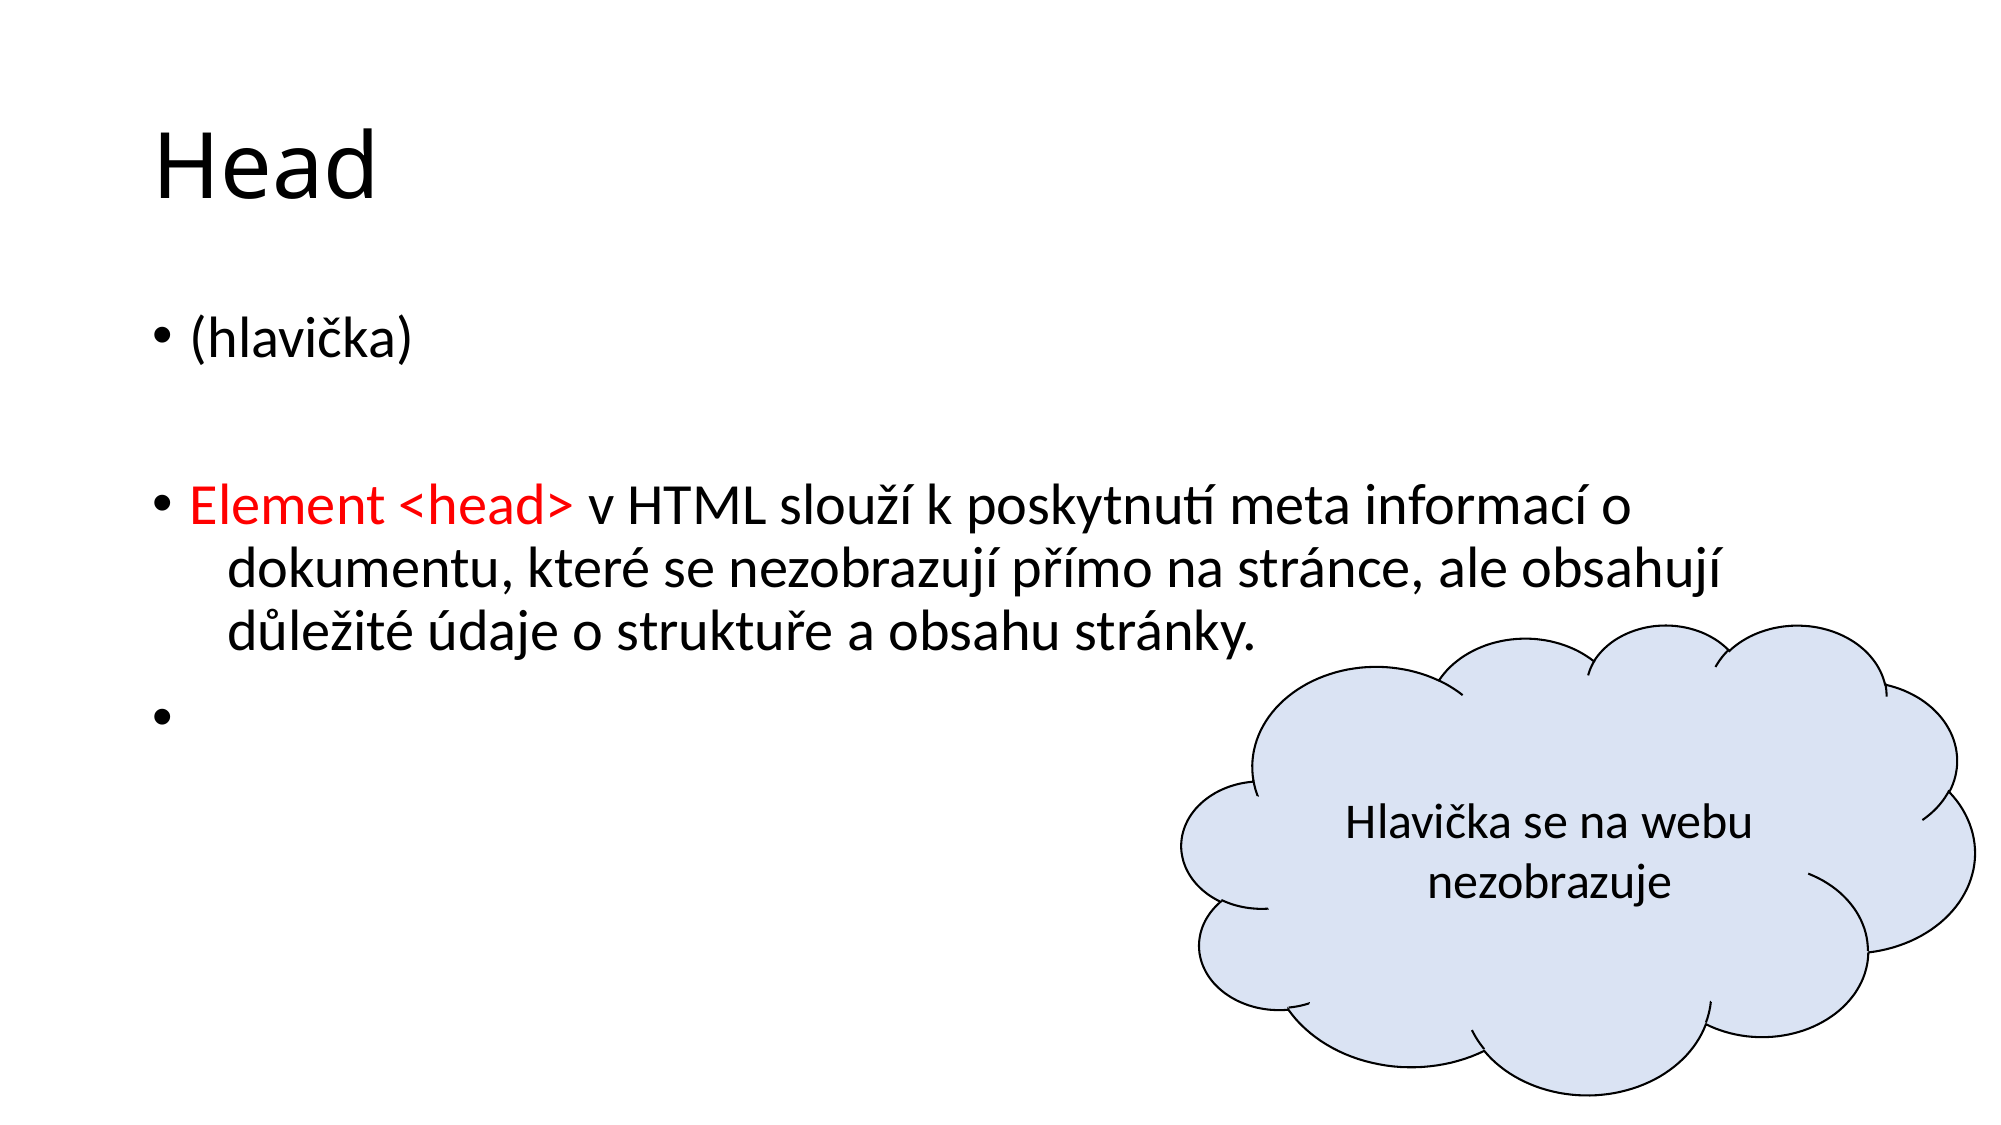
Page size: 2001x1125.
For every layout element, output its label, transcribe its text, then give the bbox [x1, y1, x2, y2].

list (hlavička) Element <head> v HTML slouží k poskytnutí meta informací o dokumentu, které se nezobrazují přímo na stránce, ale obsahují důležité údaje o struktuře a obsahu stránky. [137, 299, 1863, 1014]
text_box Hlavička se na webu nezobrazuje [1181, 625, 1976, 1096]
title Head [137, 59, 1863, 278]
